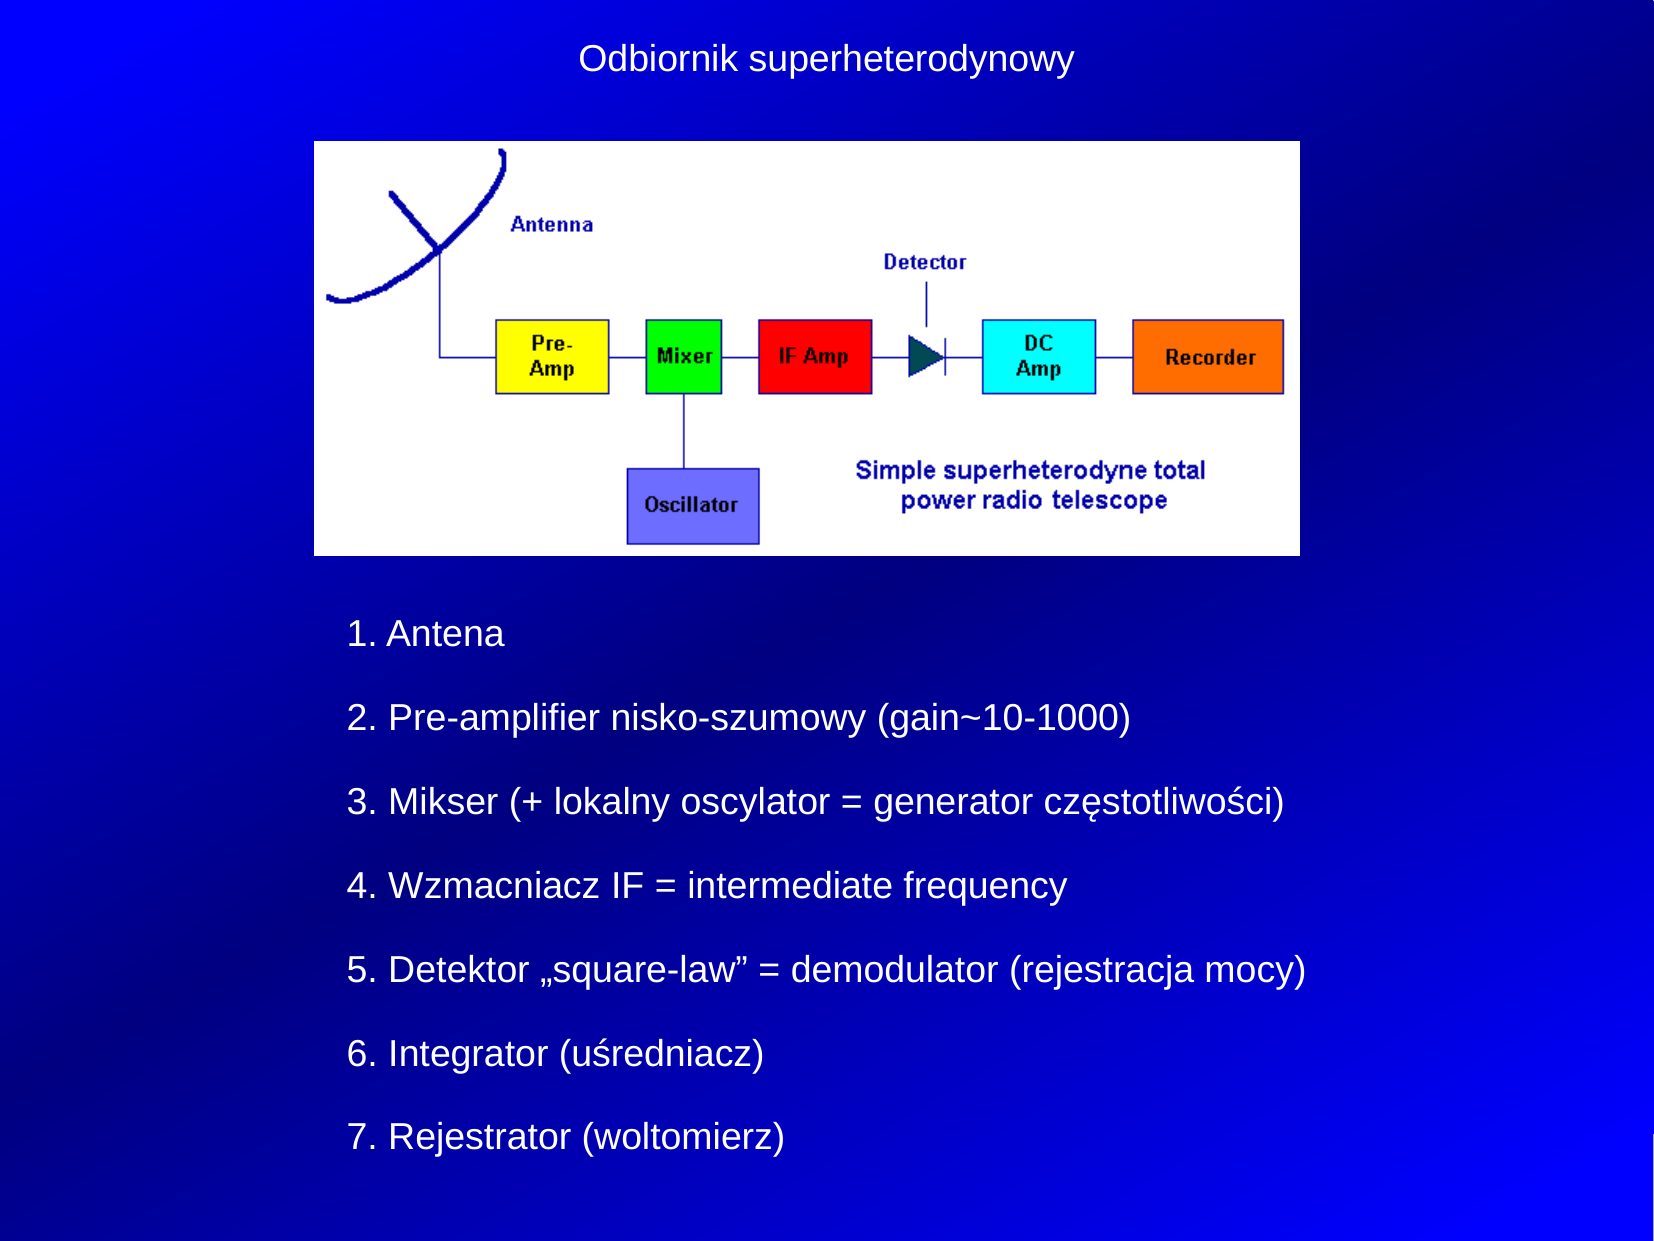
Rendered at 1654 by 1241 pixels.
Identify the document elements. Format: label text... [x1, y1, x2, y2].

picture [314, 141, 1300, 556]
text_box 1. Antena 2. Pre-amplifier nisko-szumowy (gain~10-1000) 3. Mikser (+ lokalny oscylator = generator częstotliwości) 4. Wzmacniacz IF = intermediate frequency 5. Detektor „square-law” = demodulator (rejestracja mocy) 6. Integrator (uśredniacz) 7. Rejestrator (woltomierz) [331, 604, 1322, 1166]
text_box Odbiornik superheterodynowy [563, 29, 1090, 87]
